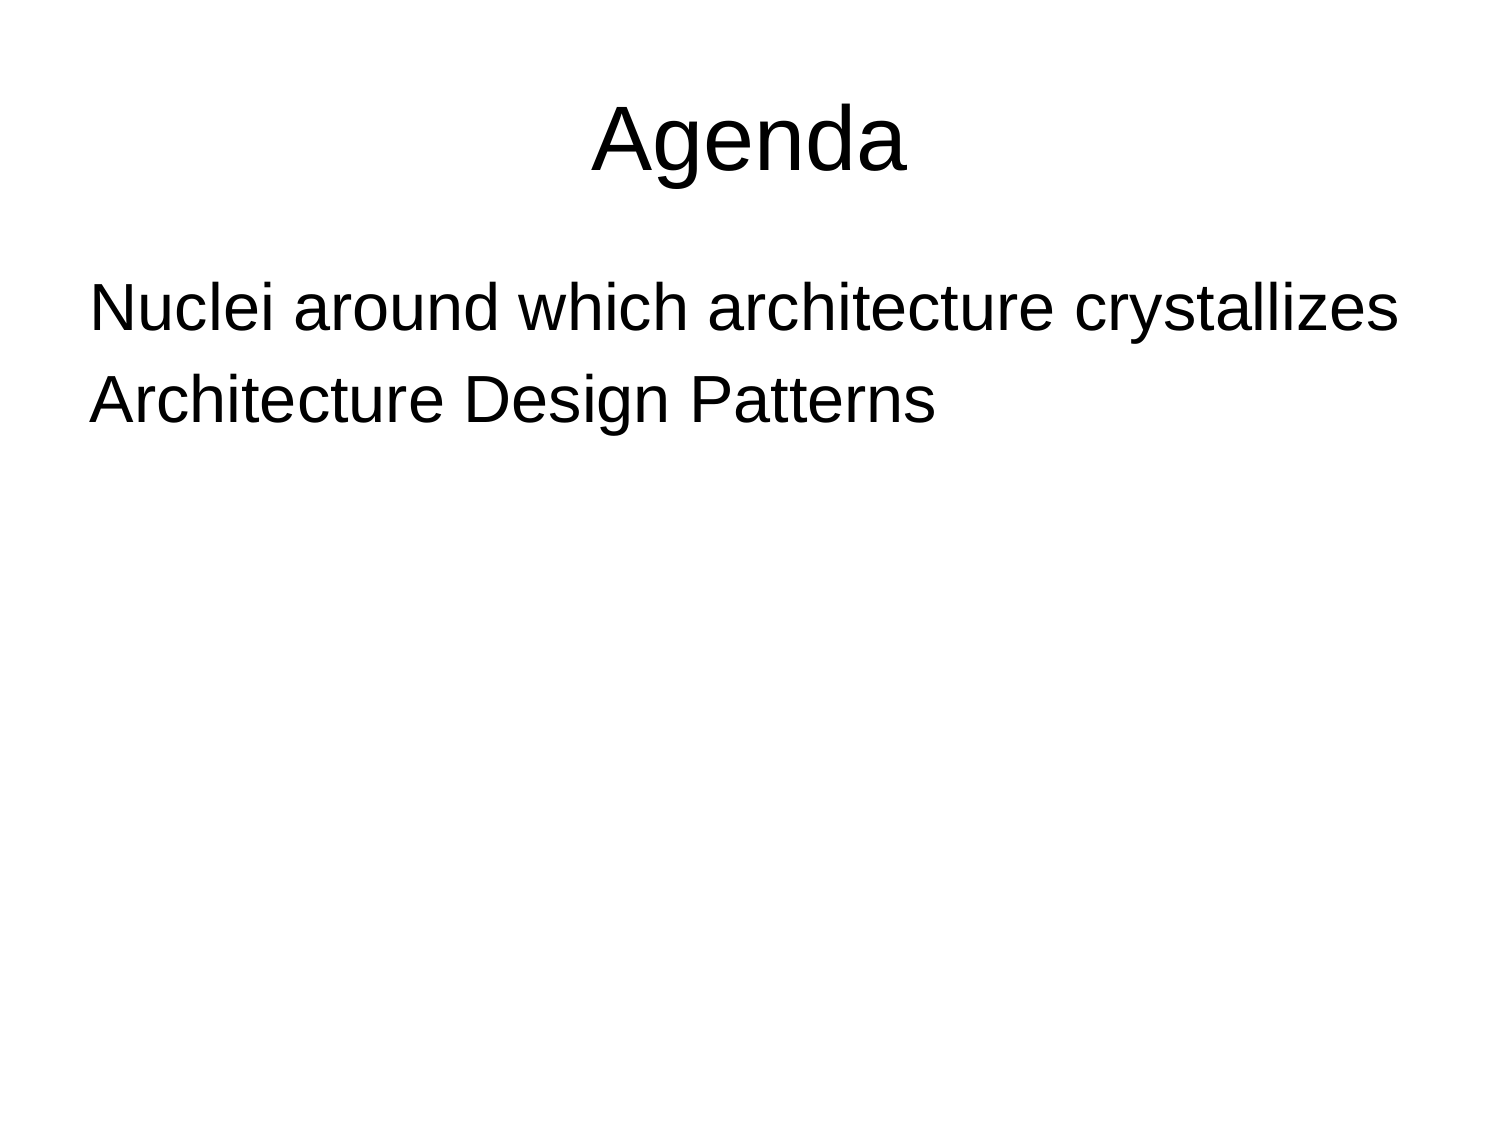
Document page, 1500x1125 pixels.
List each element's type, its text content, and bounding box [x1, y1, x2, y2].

list Nuclei around which architecture crystallizes Architecture Design Patterns [75, 262, 1426, 1006]
title Agenda [75, 45, 1426, 233]
